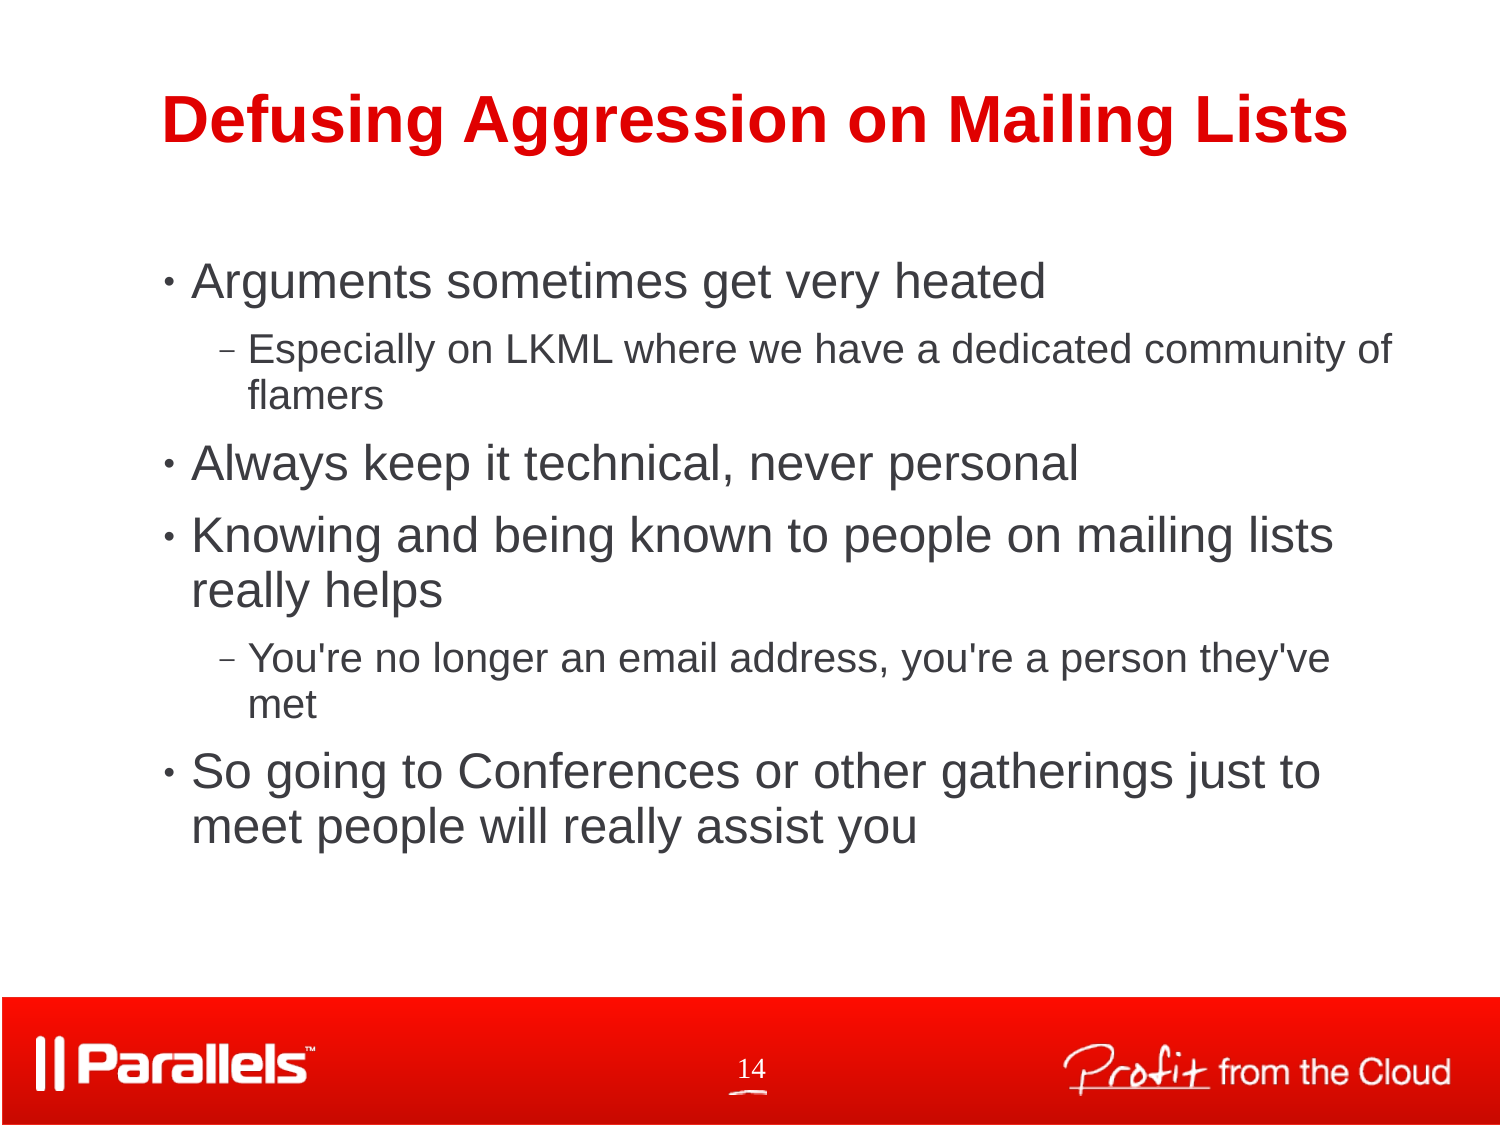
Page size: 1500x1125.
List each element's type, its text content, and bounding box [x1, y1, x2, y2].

picture [727, 1090, 767, 1095]
list Arguments sometimes get very heated Especially on LKML where we have a dedicated community of flamers Always keep it technical, never personal Knowing and being known to people on mailing lists really helps You're no longer an email address, you're a person they've met So going to Conferences or other gatherings just to meet people will really assist you [163, 254, 1404, 983]
picture [36, 1034, 318, 1091]
picture [1049, 1033, 1465, 1096]
title Defusing Aggression on Mailing Lists [161, 41, 1383, 205]
